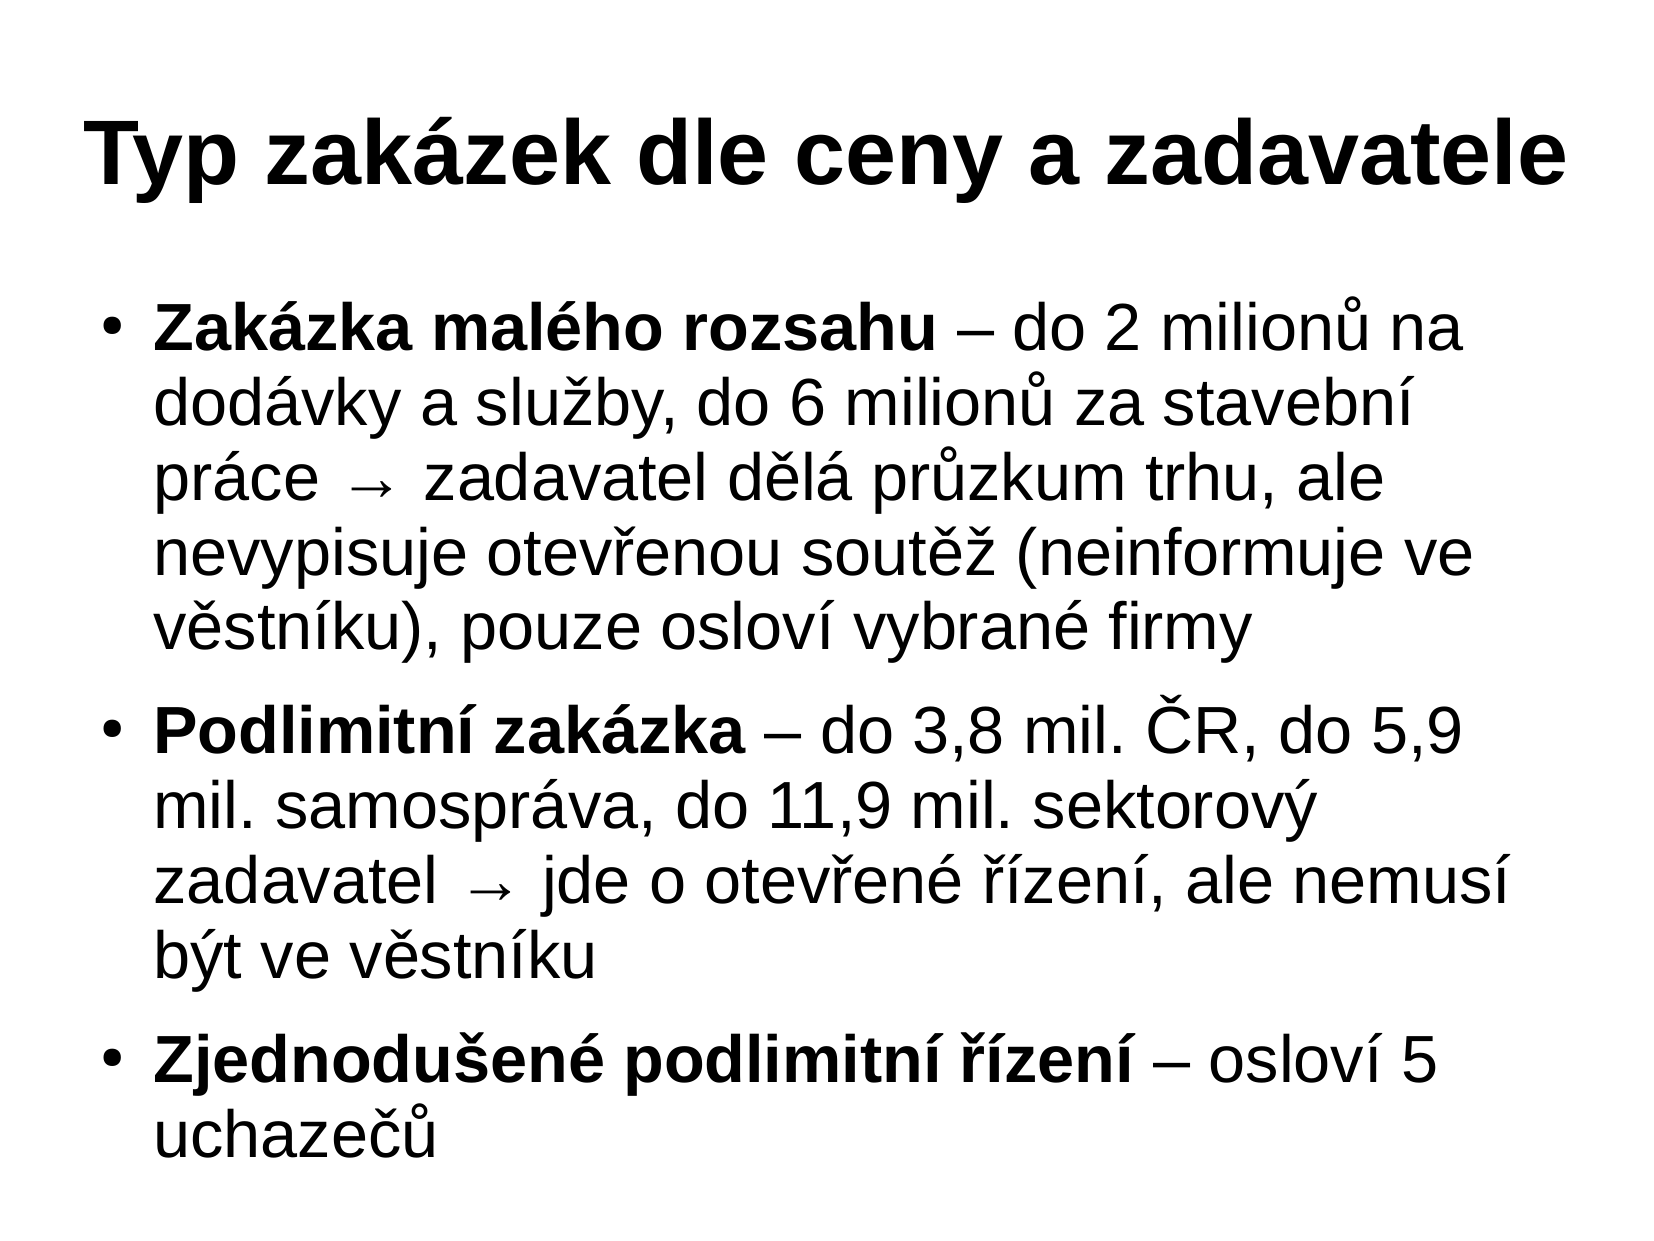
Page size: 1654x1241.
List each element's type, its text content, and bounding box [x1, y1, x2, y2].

title Typ zakázek dle ceny a zadavatele [82, 49, 1571, 257]
list Zakázka malého rozsahu – do 2 milionů na dodávky a služby, do 6 milionů za stavební práce → zadavatel dělá průzkum trhu, ale nevypisuje otevřenou soutěž (neinformuje ve věstníku), pouze osloví vybrané firmy Podlimitní zakázka – do 3,8 mil. ČR, do 5,9 mil. samospráva, do 11,9 mil. sektorový zadavatel → jde o otevřené řízení, ale nemusí být ve věstníku Zjednodušené podlimitní řízení – osloví 5 uchazečů [82, 290, 1571, 1172]
